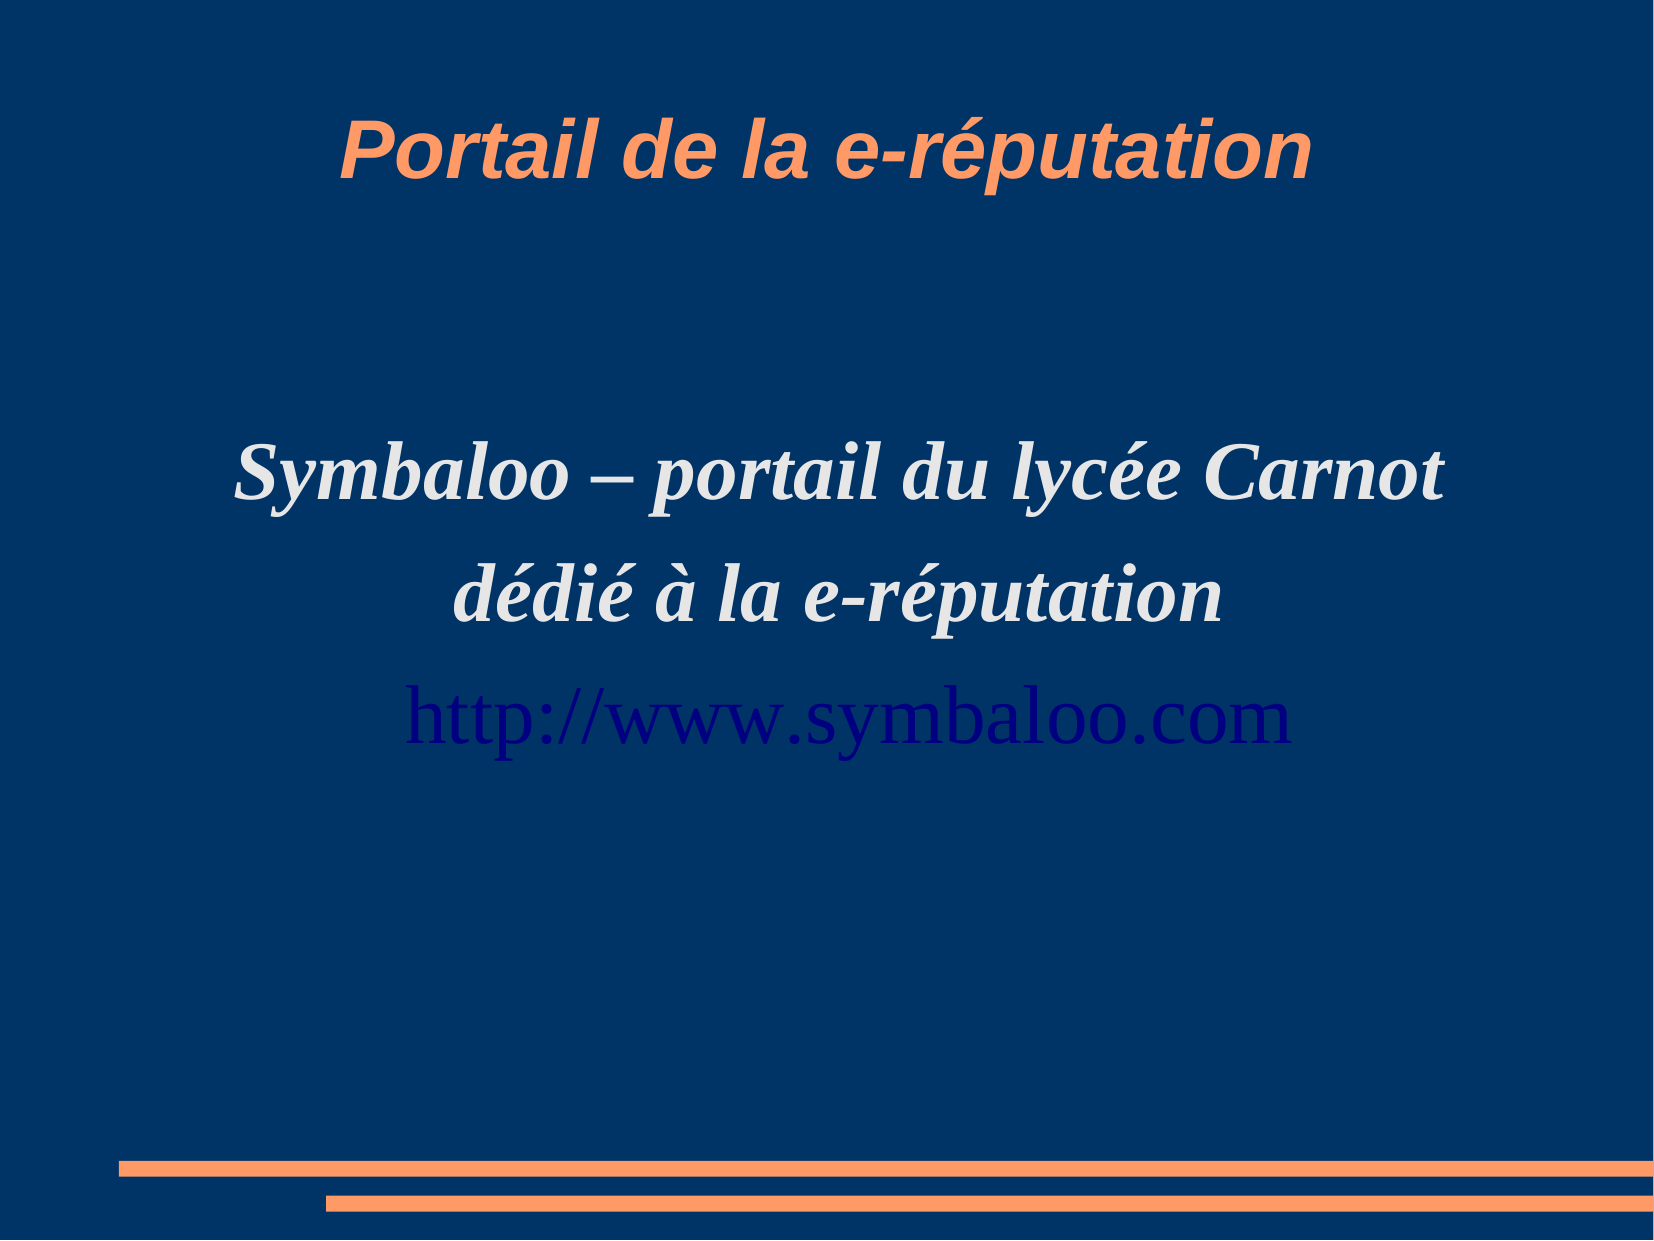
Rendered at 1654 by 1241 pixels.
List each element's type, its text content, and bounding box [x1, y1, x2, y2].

title Portail de la e-réputation [121, 46, 1534, 254]
list Symbaloo – portail du lycée Carnot dédié à la e-réputation http://www.symbaloo.com [121, 322, 1561, 1132]
